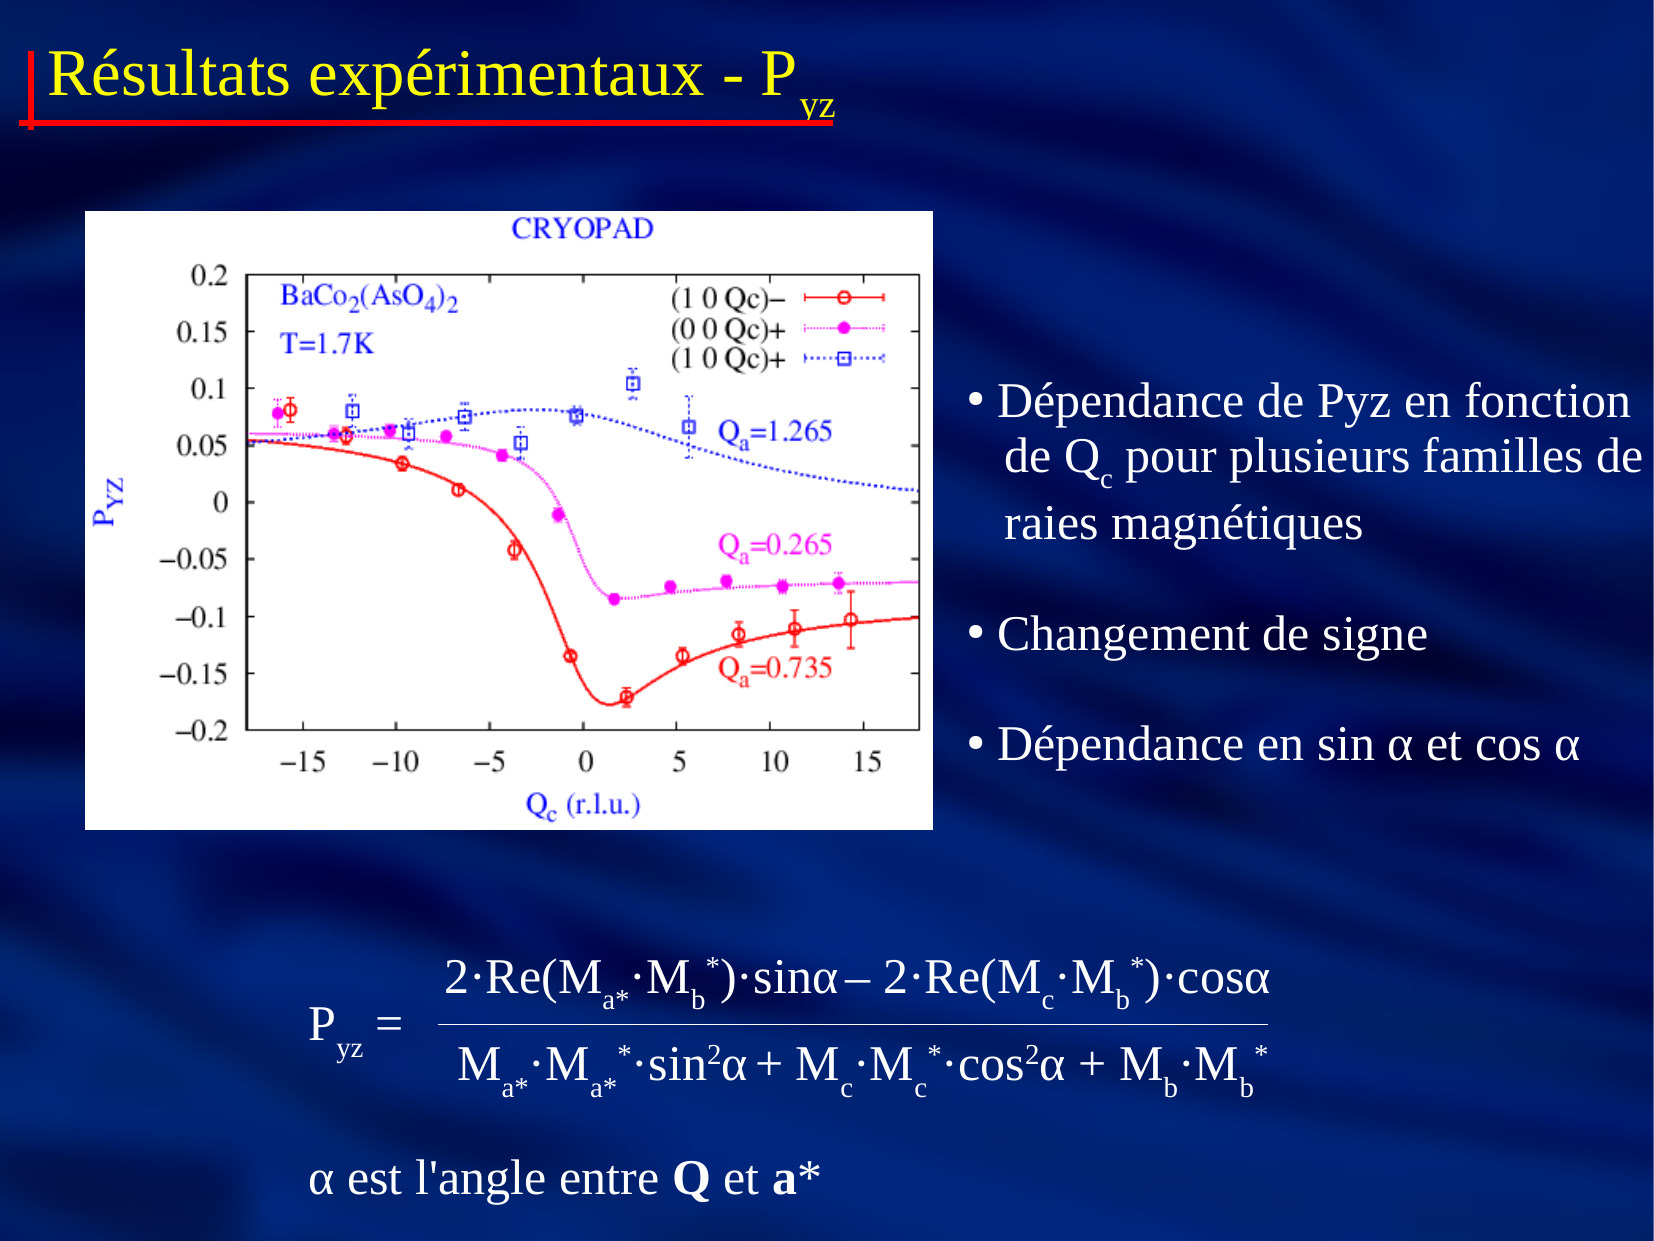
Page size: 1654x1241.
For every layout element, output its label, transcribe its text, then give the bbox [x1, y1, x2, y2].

picture [0, 0, 1654, 1241]
text_box α est l'angle entre Q et a* [308, 1149, 902, 1206]
text_box Pyz = [308, 995, 417, 1064]
text_box Ma*·Ma**·sin2α + Mc·Mc*·cos2α + Mb·Mb* [457, 1036, 1249, 1104]
text_box Résultats expérimentaux - Pyz [47, 35, 1231, 126]
text_box 2·Re(Ma*·Mb*)·sinα – 2·Re(Mc·Mb*)·cosα [444, 948, 1262, 1016]
text_box Dépendance de Pyz en fonction de Qc pour plusieurs familles de raies magnétiques Changement de signe Dépendance en sin α et cos α [966, 372, 1645, 772]
